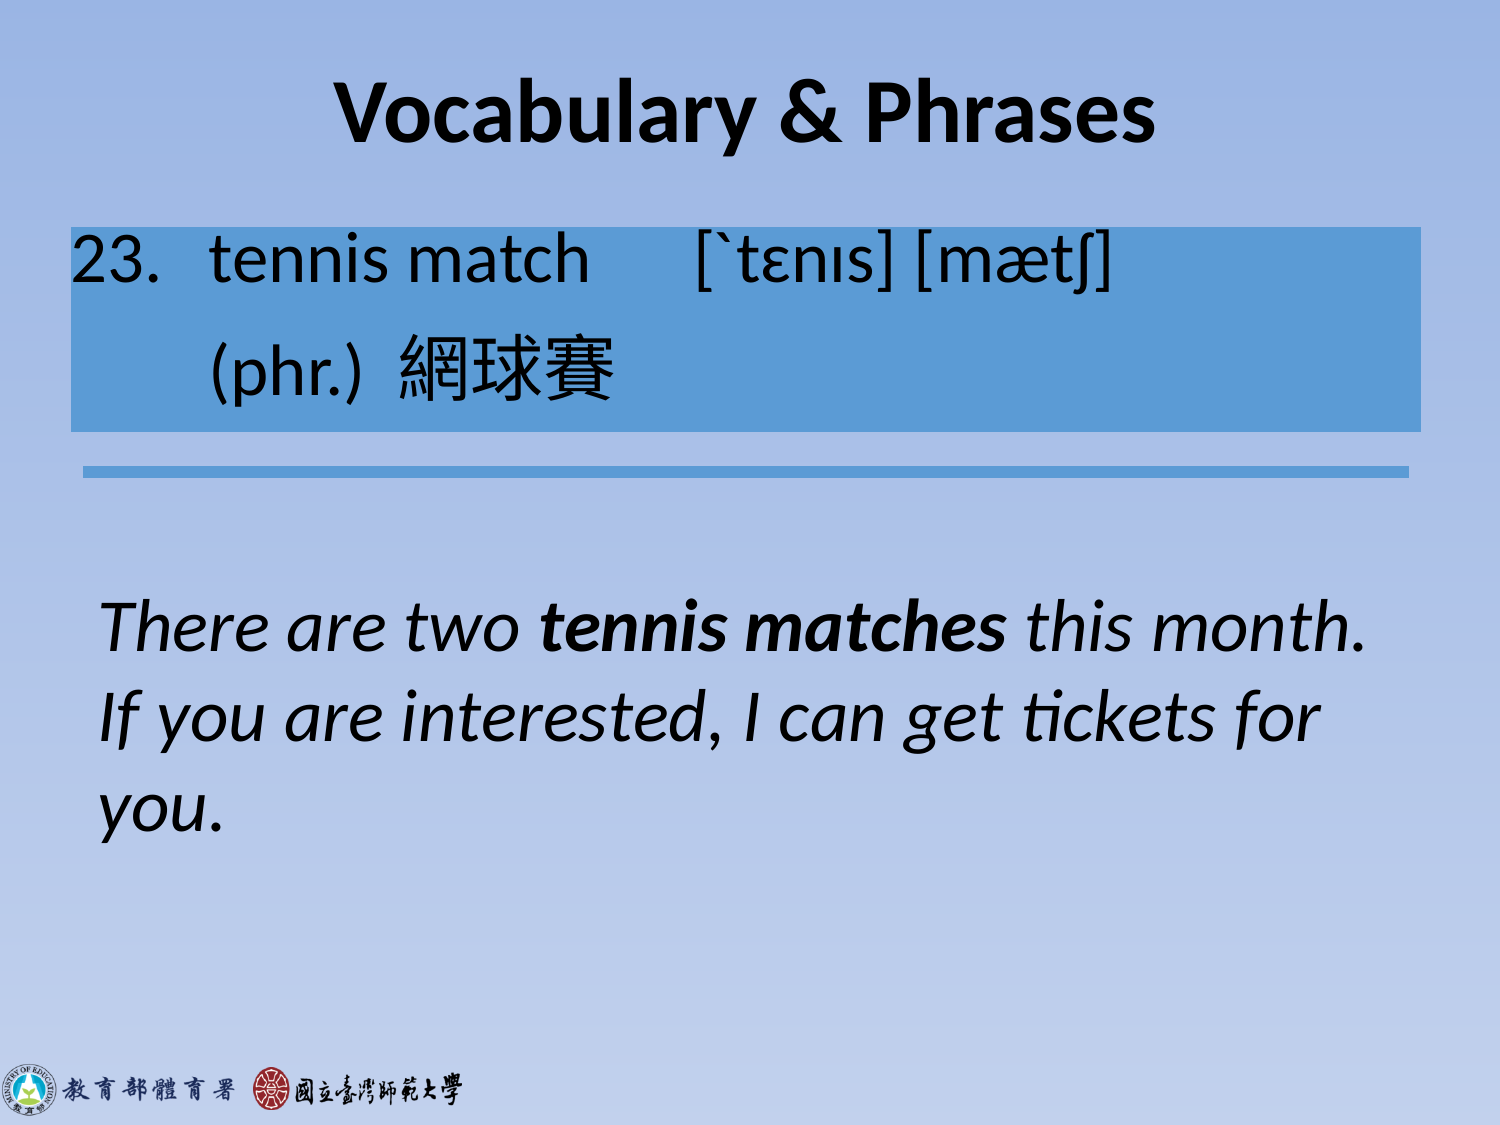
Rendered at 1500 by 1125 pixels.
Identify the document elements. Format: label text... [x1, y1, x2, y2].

table_cell [71, 311, 209, 432]
table_header tennis match [209, 227, 693, 311]
table_cell (phr.) 網球賽 [209, 311, 1421, 432]
text_box There are two tennis matches this month. If you are interested, I can get tickets for you. [82, 568, 1433, 857]
text_box [83, 466, 1409, 478]
title Vocabulary & Phrases [70, 11, 1421, 200]
table_header [ˋtɛnɪs] [mætʃ] [693, 227, 1421, 311]
table_header 23. [71, 227, 209, 311]
